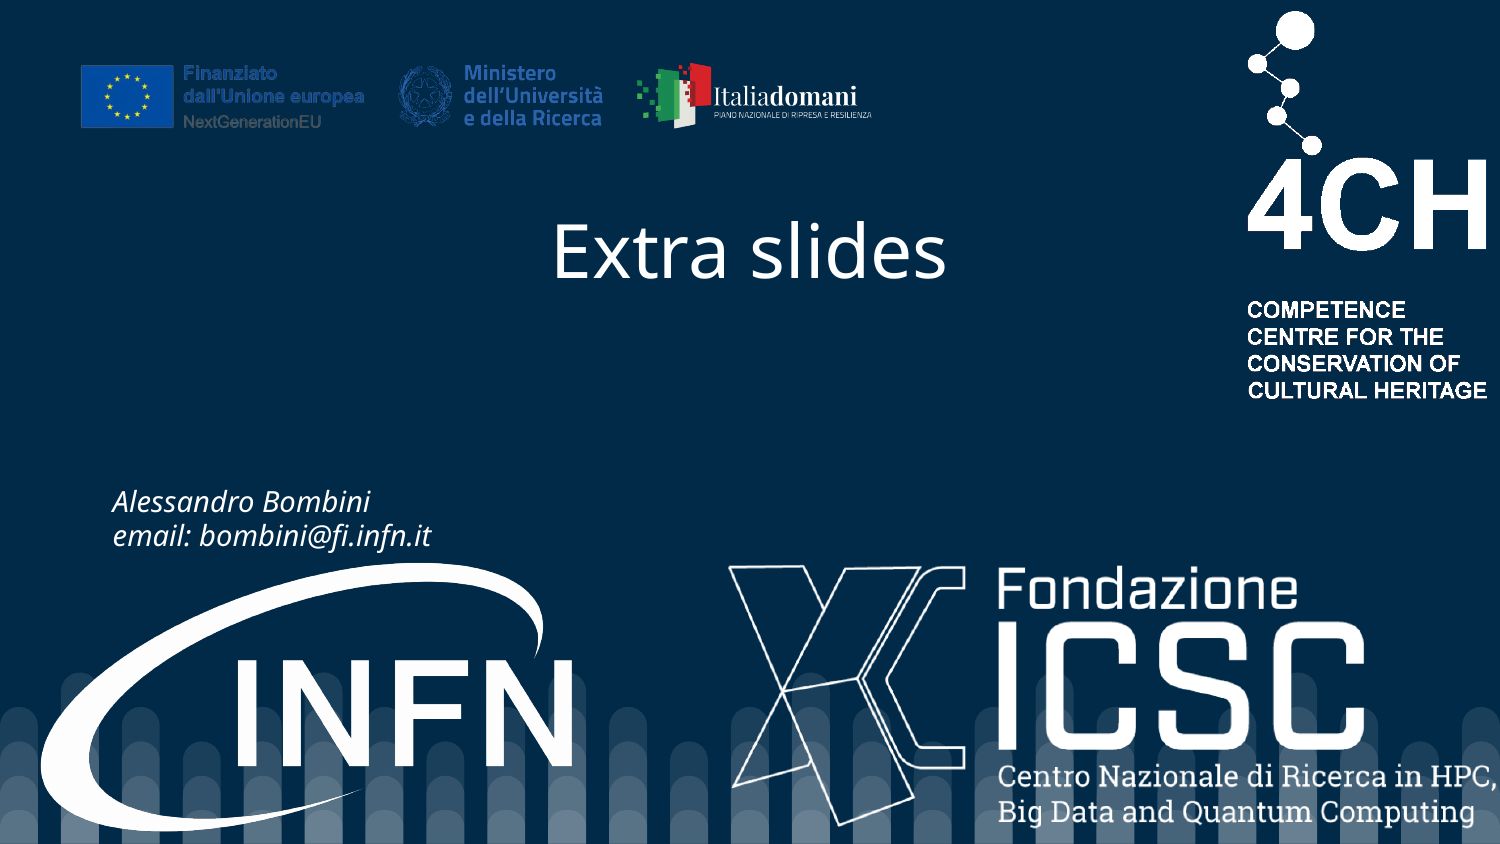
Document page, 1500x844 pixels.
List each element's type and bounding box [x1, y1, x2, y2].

picture [1240, 0, 1500, 409]
picture [706, 548, 1500, 844]
picture [32, 553, 581, 839]
picture [70, 47, 872, 144]
